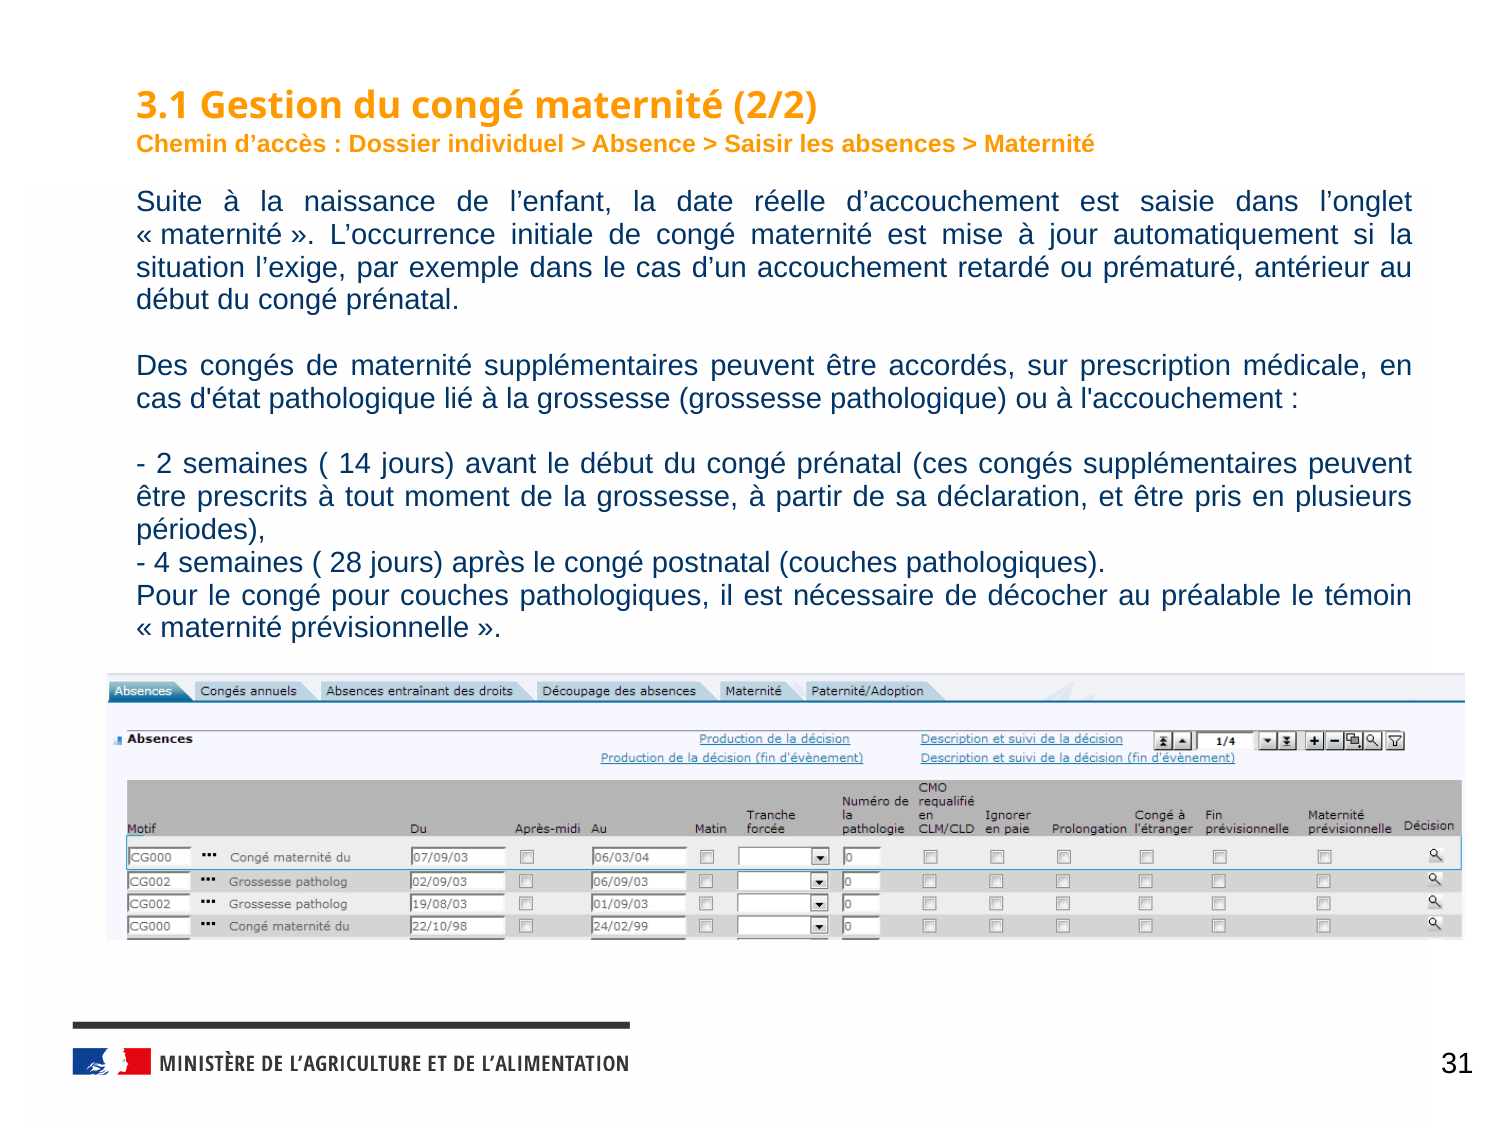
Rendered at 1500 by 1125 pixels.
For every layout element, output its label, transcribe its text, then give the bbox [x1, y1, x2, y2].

picture [23, 185, 1465, 1123]
text_box 3.1 Gestion du congé maternité (2/2) Chemin d’accès : Dossier individuel > Absence > Saisir les absences > Maternité Suite à la naissance de l’enfant, la date réelle d’accouchement est saisie dans l’onglet « maternité ». L’occurrence initiale de congé maternité est mise à jour automatiquement si la situation l’exige, par exemple dans le cas d’un accouchement retardé ou prématuré, antérieur au début du congé prénatal. Des congés de maternité supplémentaires peuvent être accordés, sur prescription médicale, en cas d'état pathologique lié à la grossesse (grossesse pathologique) ou à l'accouchement : - 2 semaines ( 14 jours) avant le début du congé prénatal (ces congés supplémentaires peuvent être prescrits à tout moment de la grossesse, à partir de sa déclaration, et être pris en plusieurs périodes), - 4 semaines ( 28 jours) après le congé postnatal (couches pathologiques). Pour le congé pour couches pathologiques, il est nécessaire de décocher au préalable le témoin « maternité prévisionnelle ». [121, 940, 1430, 1075]
text_box 3.1 Gestion du congé maternité (2/2) Chemin d’accès : Dossier individuel > Absence > Saisir les absences > Maternité Suite à la naissance de l’enfant, la date réelle d’accouchement est saisie dans l’onglet « maternité ». L’occurrence initiale de congé maternité est mise à jour automatiquement si la situation l’exige, par exemple dans le cas d’un accouchement retardé ou prématuré, antérieur au début du congé prénatal. Des congés de maternité supplémentaires peuvent être accordés, sur prescription médicale, en cas d'état pathologique lié à la grossesse (grossesse pathologique) ou à l'accouchement : - 2 semaines ( 14 jours) avant le début du congé prénatal (ces congés supplémentaires peuvent être prescrits à tout moment de la grossesse, à partir de sa déclaration, et être pris en plusieurs périodes), - 4 semaines ( 28 jours) après le congé postnatal (couches pathologiques). Pour le congé pour couches pathologiques, il est nécessaire de décocher au préalable le témoin « maternité prévisionnelle ». [121, 70, 1430, 673]
